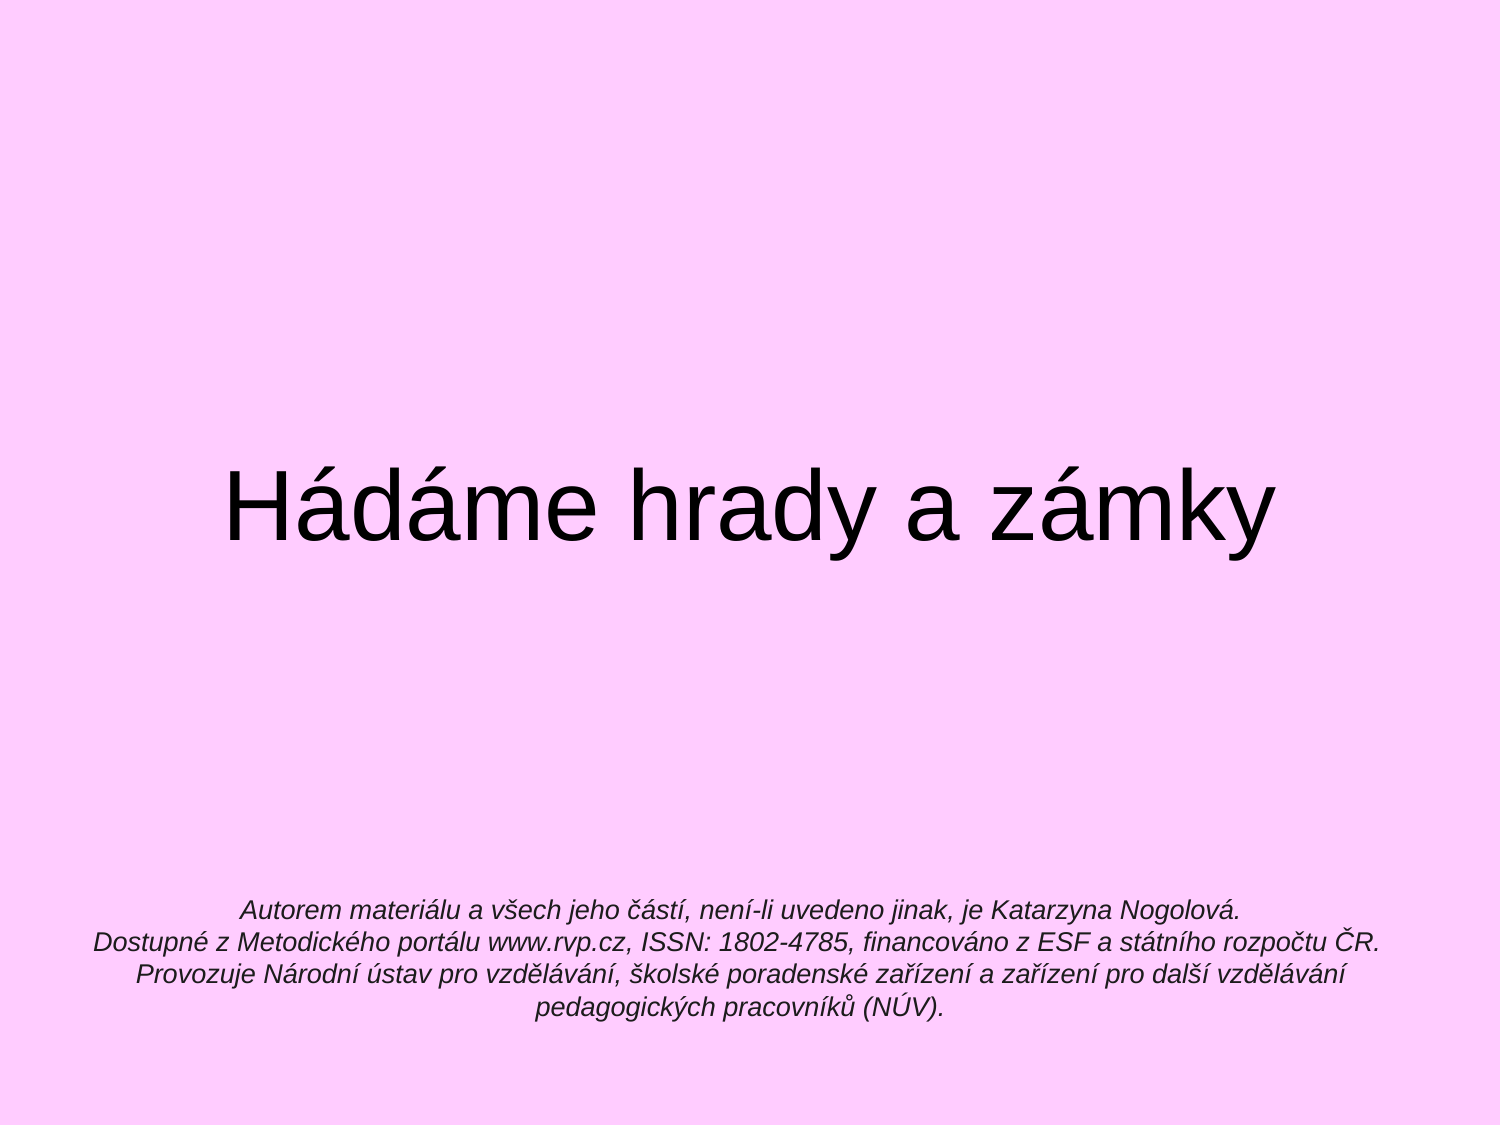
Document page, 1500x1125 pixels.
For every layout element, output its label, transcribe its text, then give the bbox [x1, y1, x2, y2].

text_box Autorem materiálu a všech jeho částí, není-li uvedeno jinak, je Katarzyna Nogolová. Dostupné z Metodického portálu www.rvp.cz, ISSN: 1802-4785, financováno z ESF a státního rozpočtu ČR. Provozuje Národní ústav pro vzdělávání, školské poradenské zařízení a zařízení pro další vzdělávání pedagogických pracovníků (NÚV). [35, 884, 1446, 1030]
text_box Hádáme hrady a zámky [137, 433, 1364, 569]
